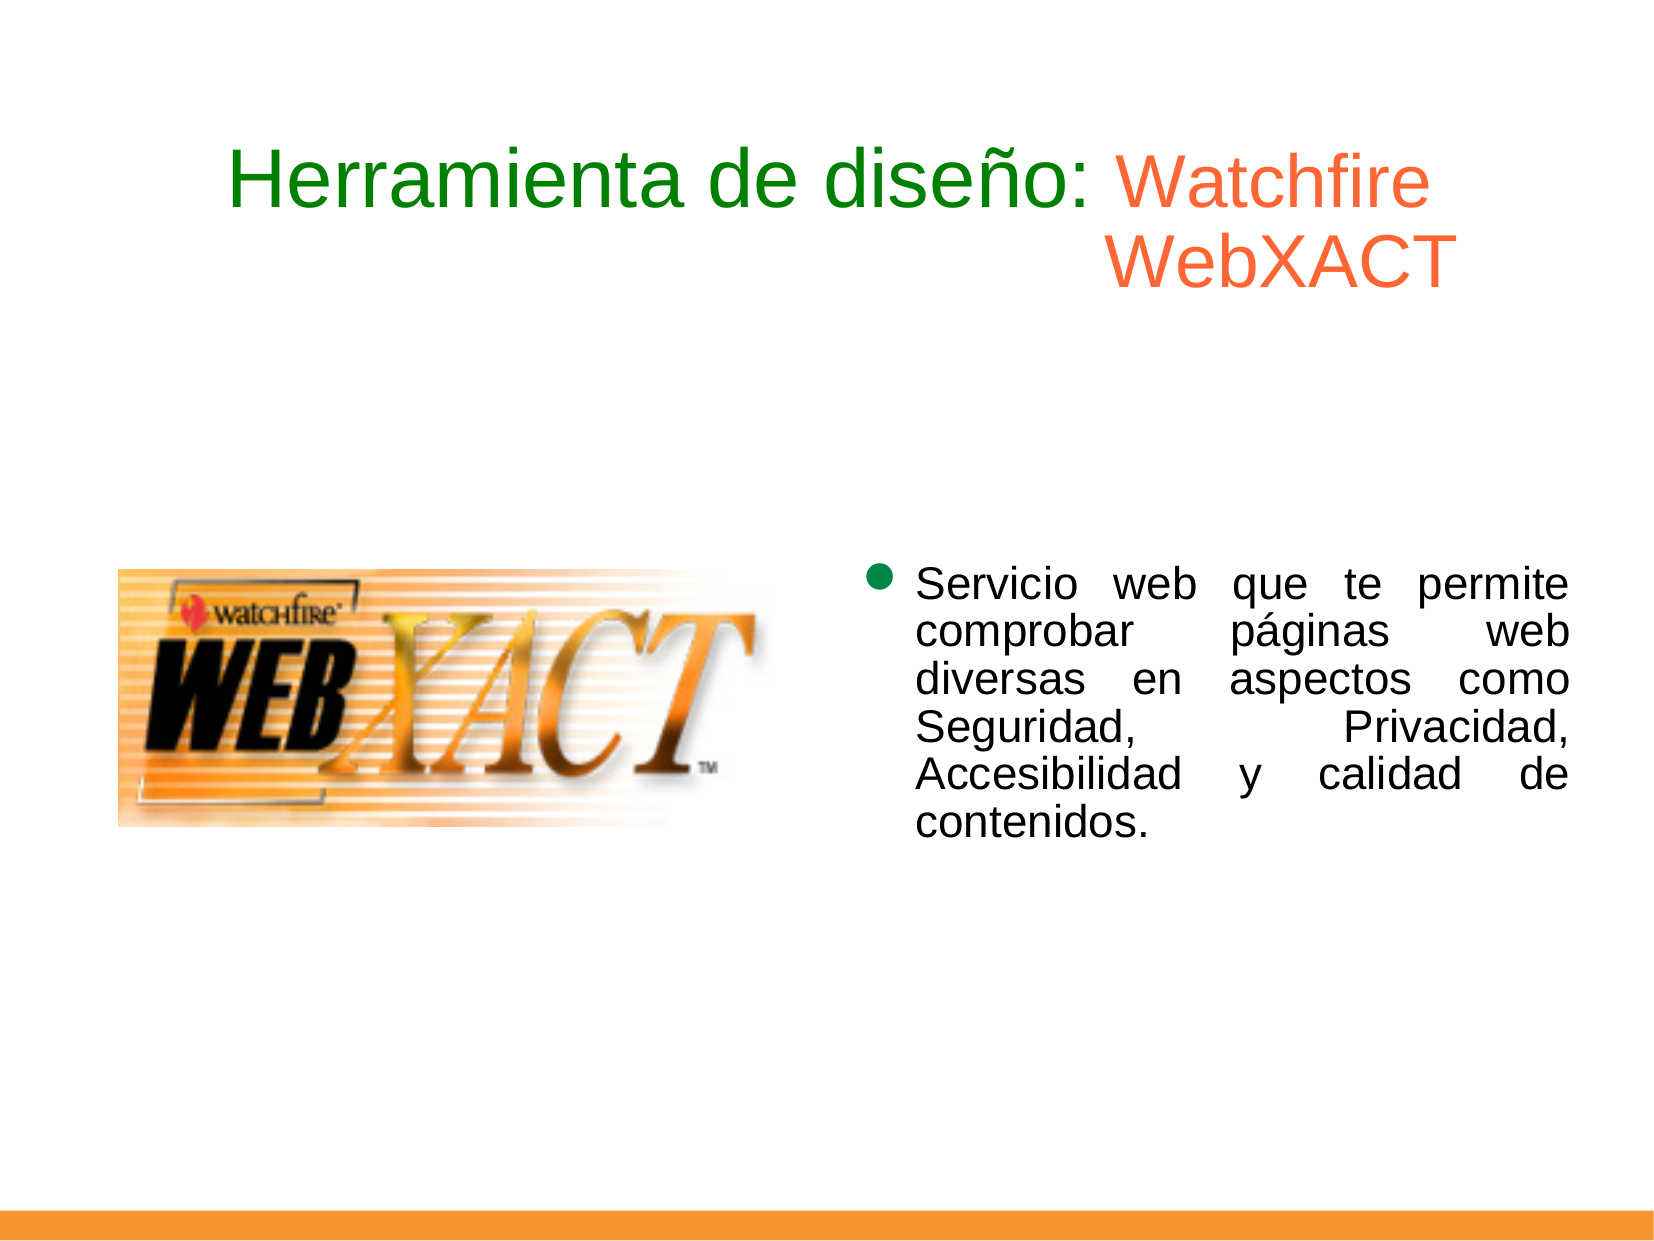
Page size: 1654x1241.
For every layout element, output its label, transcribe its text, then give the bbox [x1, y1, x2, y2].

title Herramienta de diseño: Watchfire WebXACT [76, 118, 1565, 323]
picture [118, 569, 774, 827]
list Servicio web que te permite comprobar páginas web diversas en aspectos como Seguridad, Privacidad, Accesibilidad y calidad de contenidos. [844, 561, 1571, 1109]
